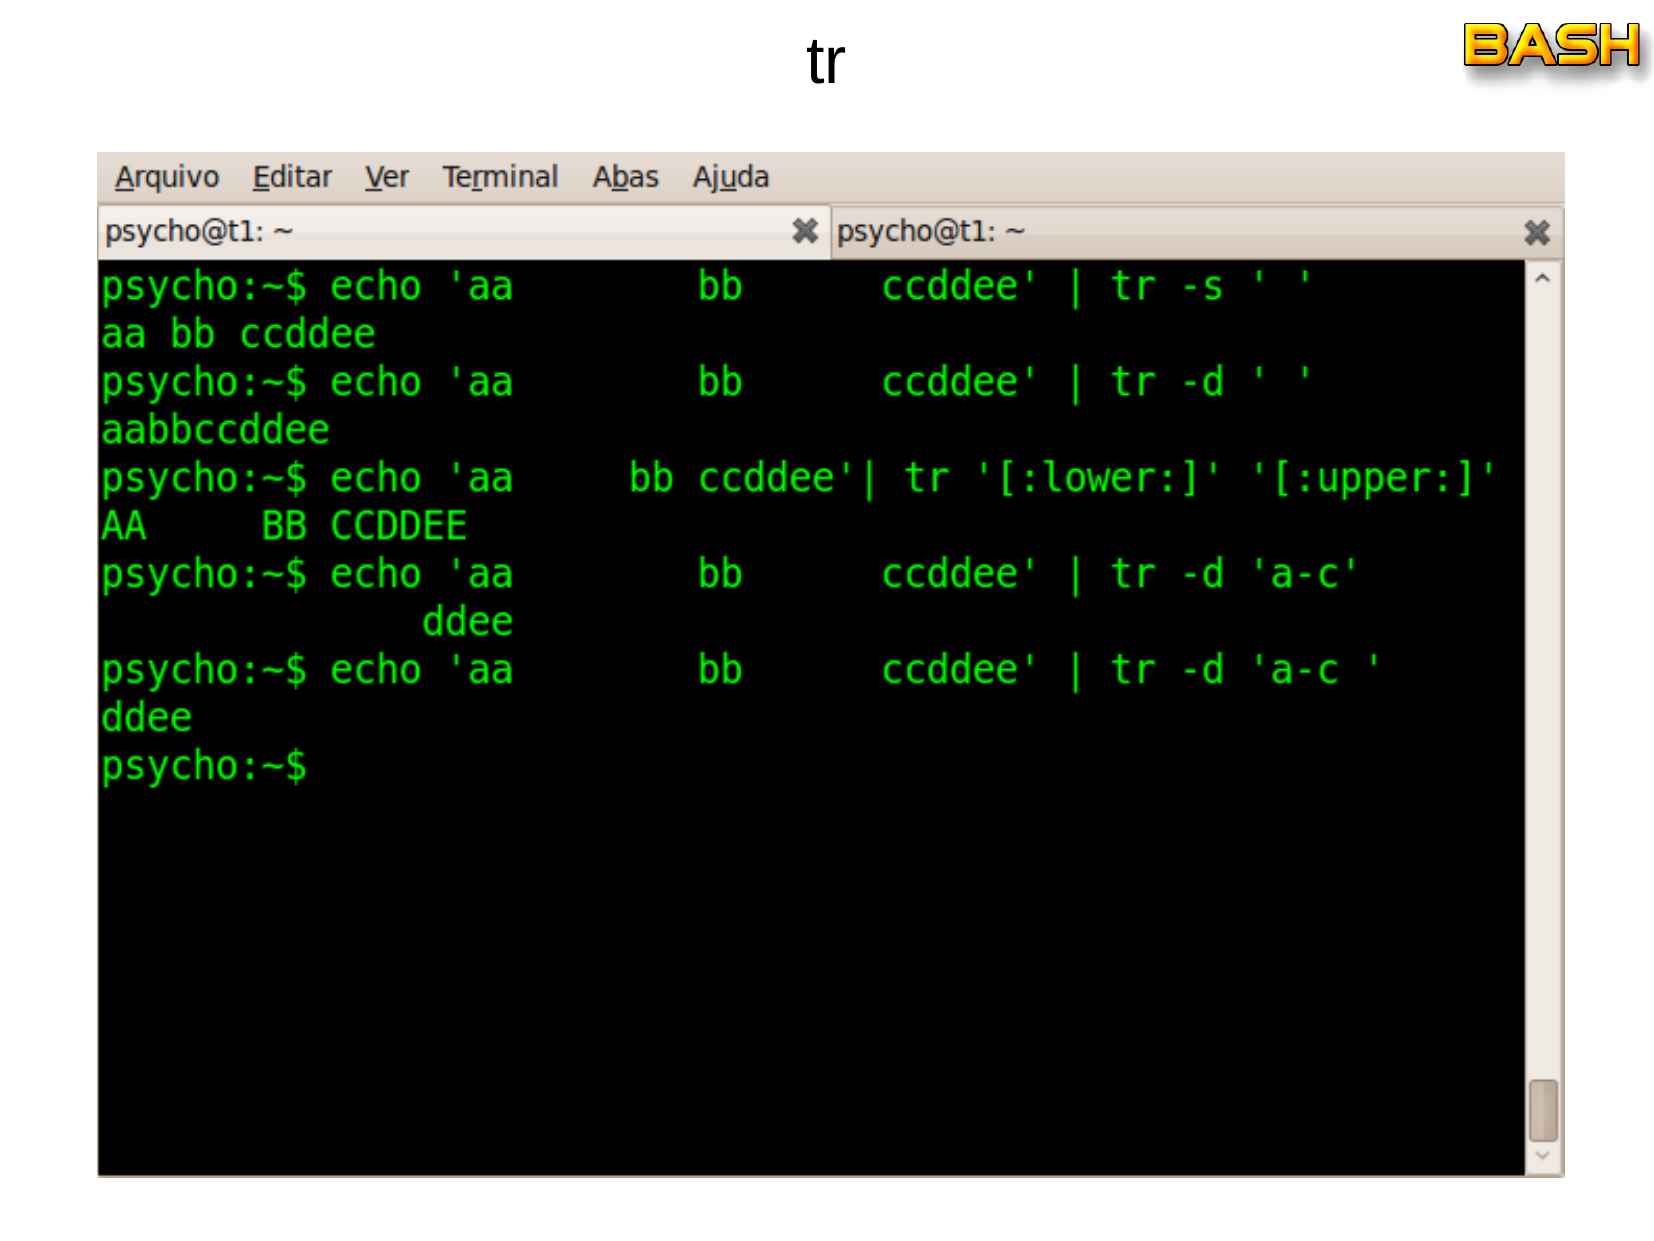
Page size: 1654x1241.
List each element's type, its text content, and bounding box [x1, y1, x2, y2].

picture [97, 152, 1565, 1178]
title tr [82, 22, 1571, 98]
picture [1450, 0, 1654, 96]
